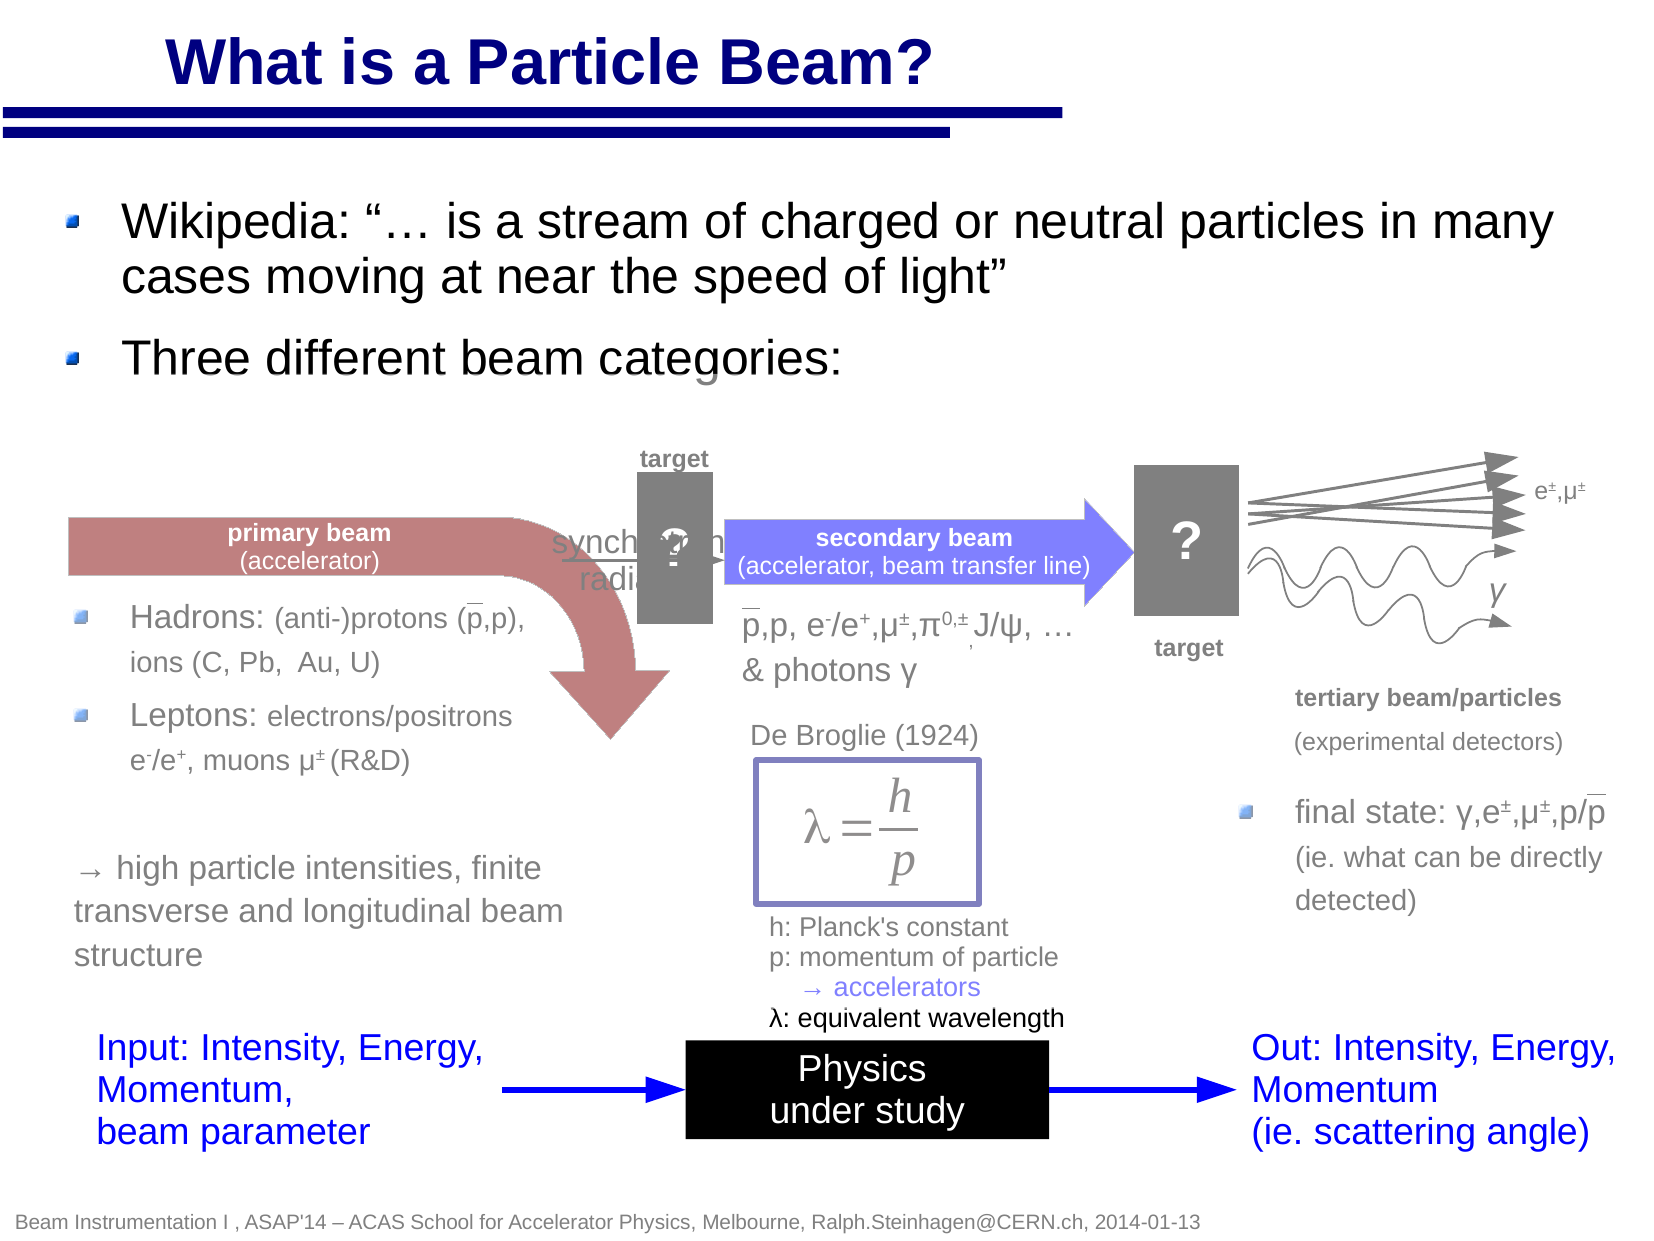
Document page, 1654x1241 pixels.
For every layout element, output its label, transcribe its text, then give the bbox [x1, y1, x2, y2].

text_box Input: Intensity, Energy, Momentum, beam parameter [81, 1019, 502, 1161]
text_box Out: Intensity, Energy, Momentum (ie. scattering angle) [1236, 1019, 1654, 1161]
list Wikipedia: “… is a stream of charged or neutral particles in many cases moving at near the speed of light” Three different beam categories: [65, 192, 1628, 373]
text_box Physics under study [685, 1040, 1050, 1140]
text_box [44, 373, 1634, 1009]
text_box h: Planck's constant p: momentum of particle → accelerators λ: equivalent wavelength [754, 1009, 1113, 1041]
title What is a Particle Beam? [165, 0, 1323, 124]
